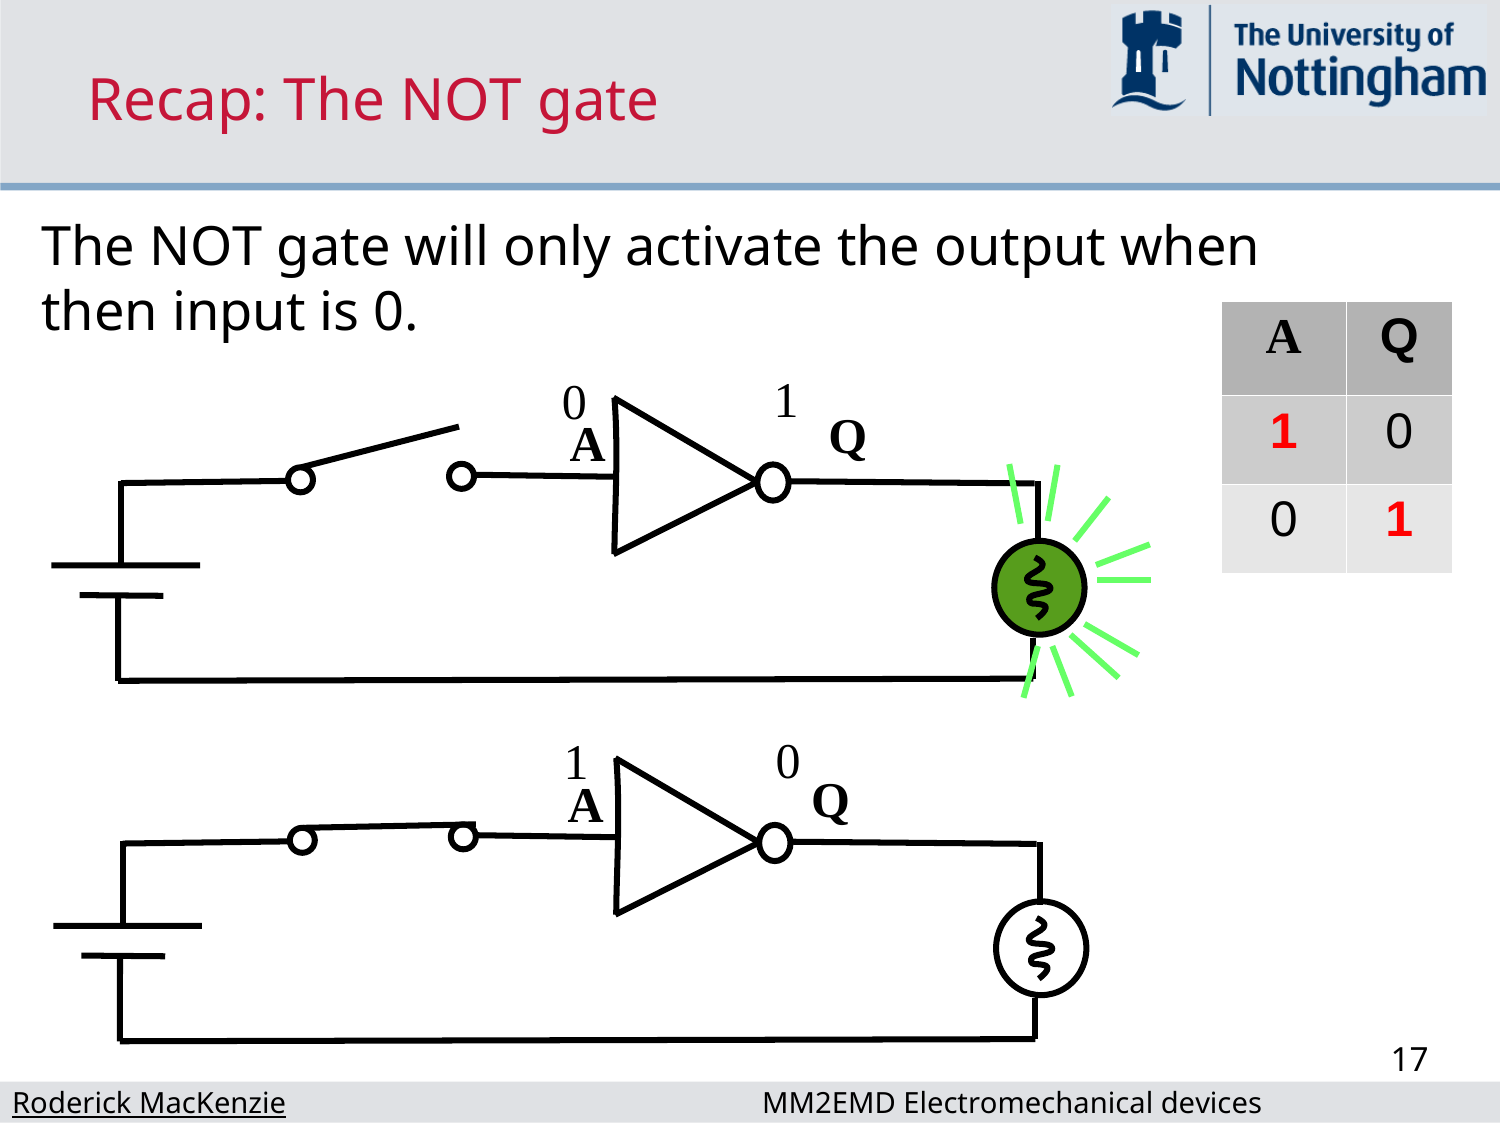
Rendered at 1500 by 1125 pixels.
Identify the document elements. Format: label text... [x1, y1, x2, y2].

table_cell 0 [1347, 396, 1452, 484]
table_header Q [1347, 302, 1452, 395]
text_box [994, 540, 1085, 635]
text_box <number> [1375, 1030, 1500, 1101]
table_cell 1 [1347, 485, 1452, 573]
text_box 1 [758, 360, 814, 436]
text_box A [552, 764, 601, 840]
title Recap: The NOT gate [72, 45, 1311, 151]
text_box Q [796, 759, 856, 835]
text_box 0 [760, 720, 816, 796]
table_header A [1222, 302, 1346, 395]
text_box 0 [547, 361, 602, 437]
text_box Q [813, 395, 873, 471]
table_cell 1 [1222, 396, 1346, 484]
picture [1111, 4, 1487, 116]
text_box A [554, 404, 603, 480]
table_cell 0 [1222, 485, 1346, 573]
text_box The NOT gate will only activate the output when then input is 0. [26, 204, 1314, 350]
text_box 1 [548, 722, 604, 798]
